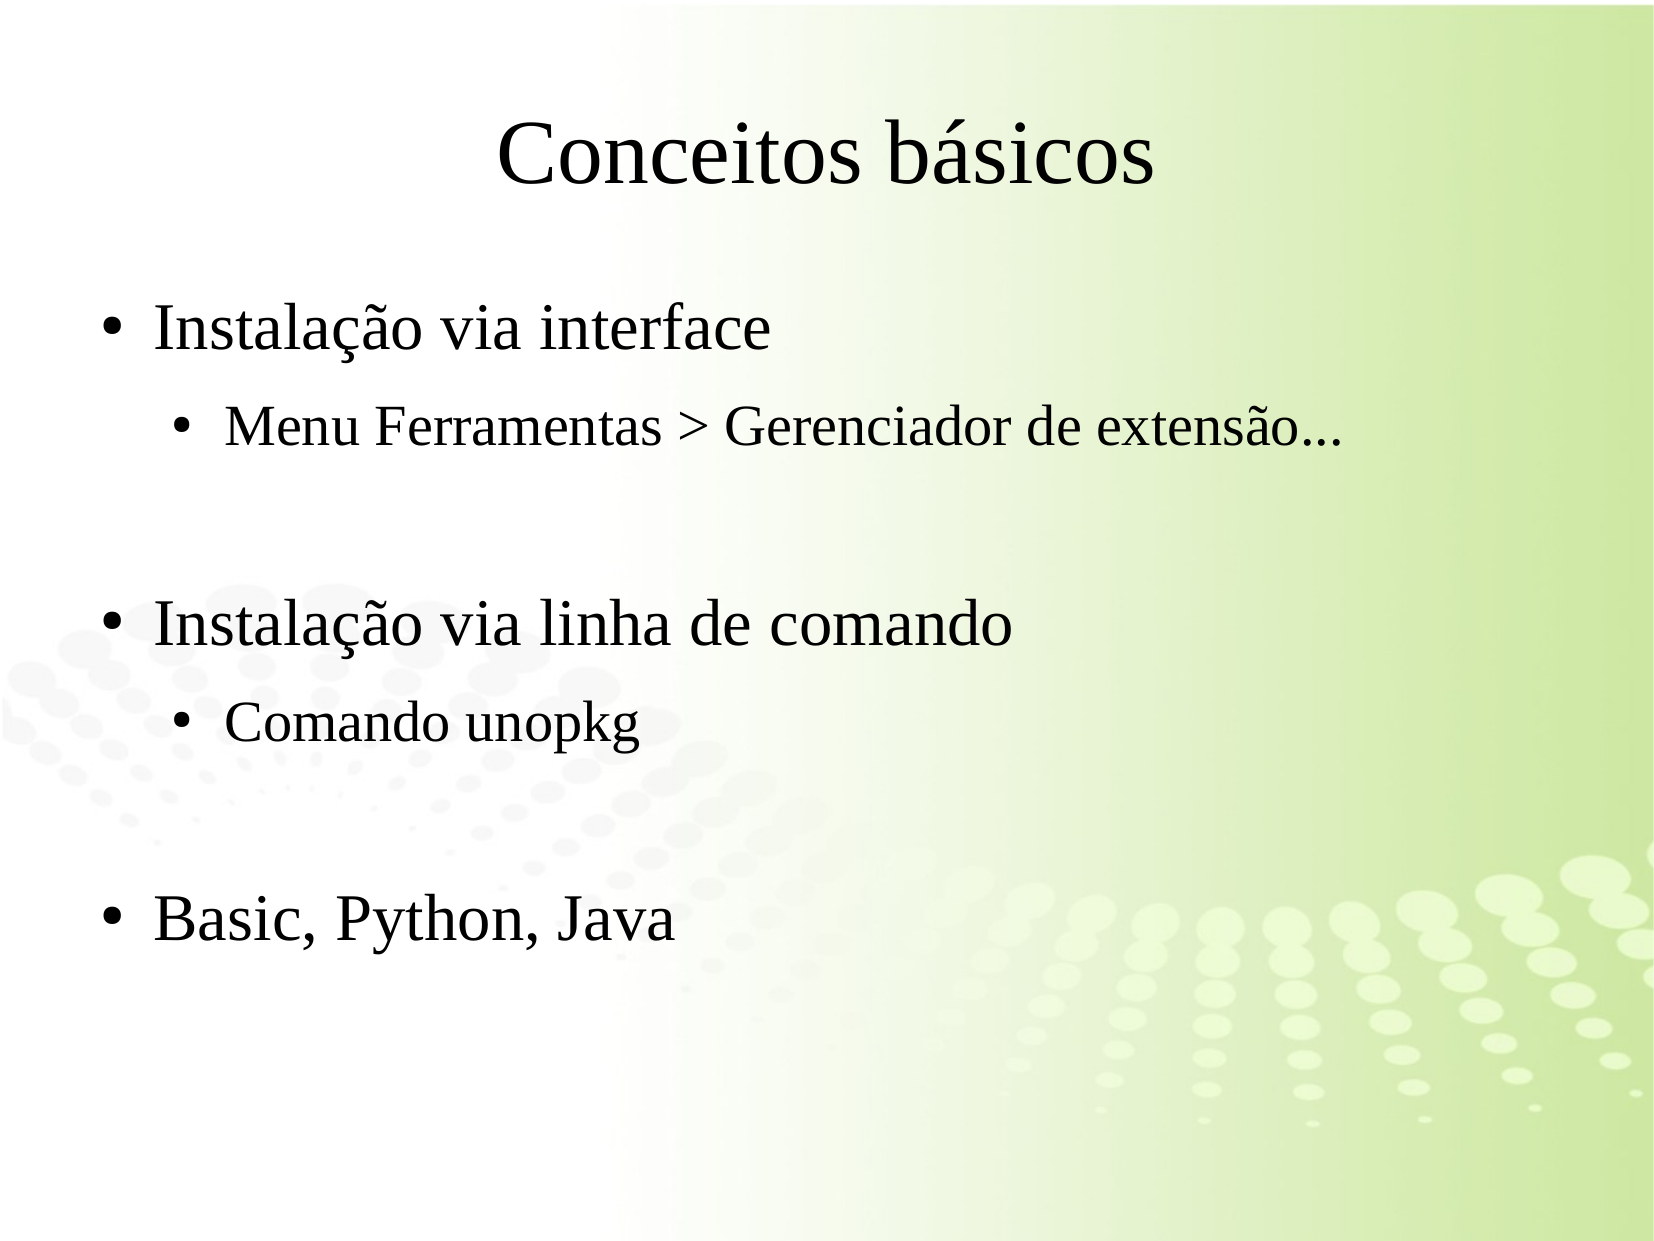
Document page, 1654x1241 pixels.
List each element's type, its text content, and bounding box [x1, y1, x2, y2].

title Conceitos básicos [82, 49, 1571, 257]
picture [4, 7, 1653, 1241]
list Instalação via interface Menu Ferramentas > Gerenciador de extensão... Instalação via linha de comando Comando unopkg Basic, Python, Java [82, 290, 1571, 1109]
